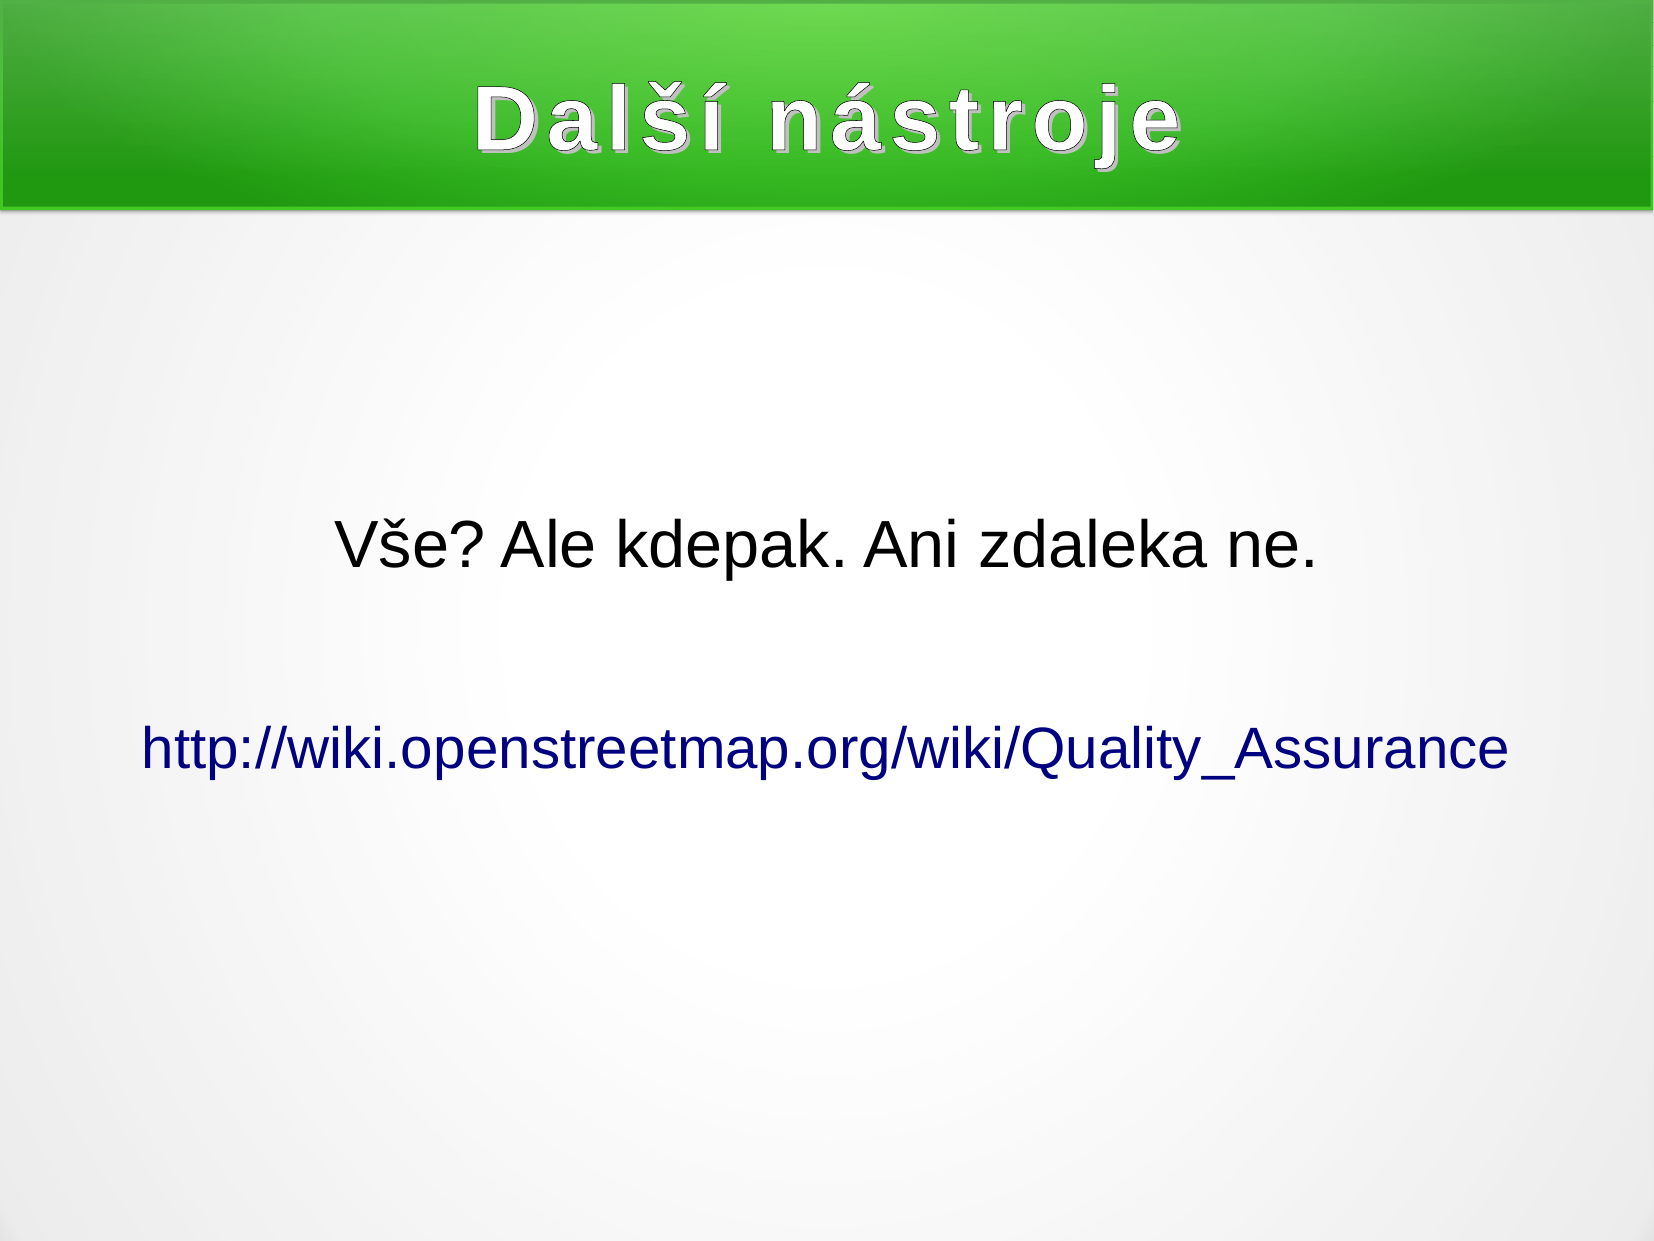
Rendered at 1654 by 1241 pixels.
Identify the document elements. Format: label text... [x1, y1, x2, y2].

list Vše? Ale kdepak. Ani zdaleka ne. http://wiki.openstreetmap.org/wiki/Quality_Assurance [82, 299, 1571, 1019]
title Další nástroje [82, 47, 1571, 189]
